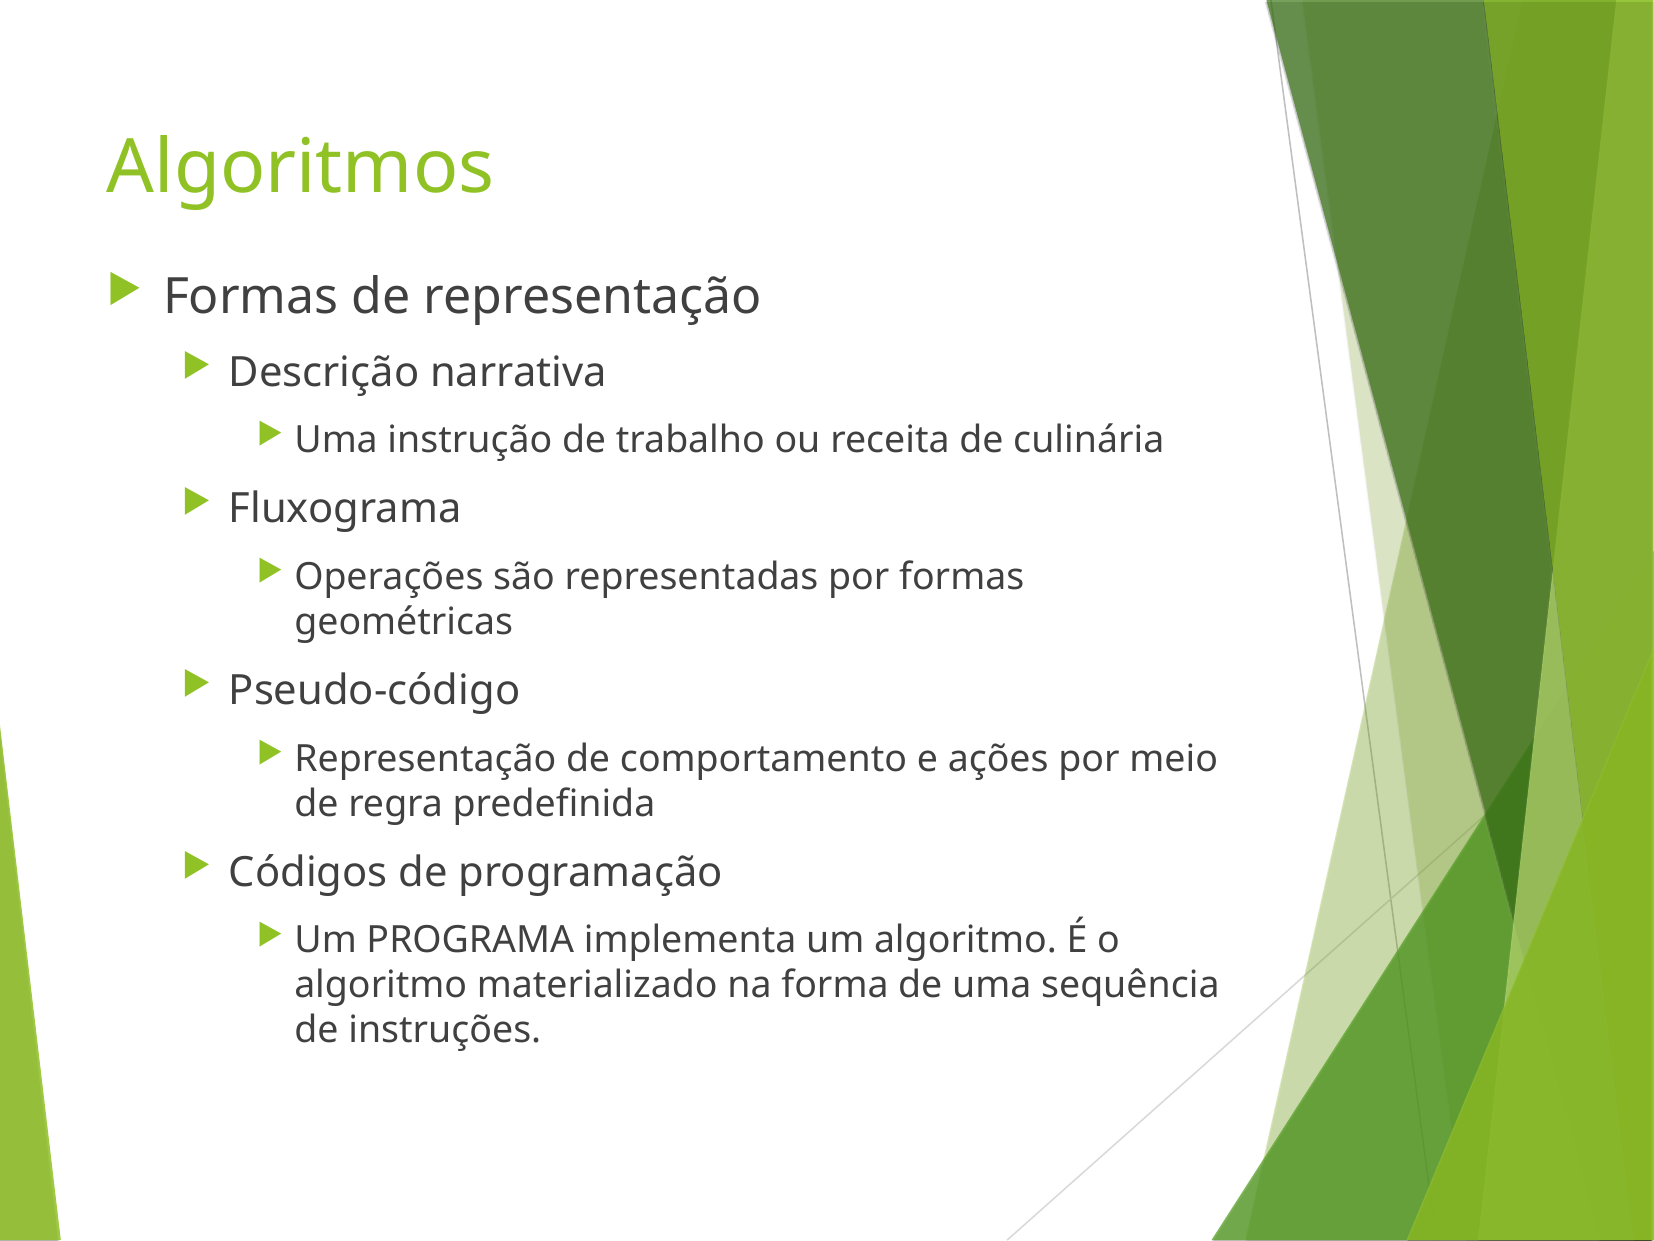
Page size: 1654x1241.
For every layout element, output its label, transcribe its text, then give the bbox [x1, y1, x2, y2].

title Algoritmos [91, 110, 1258, 256]
list Formas de representação Descrição narrativa Uma instrução de trabalho ou receita de culinária Fluxograma Operações são representadas por formas geométricas Pseudo-código Representação de comportamento e ações por meio de regra predefinida Códigos de programação Um PROGRAMA implementa um algoritmo. É o algoritmo materializado na forma de uma sequência de instruções. [91, 256, 1258, 1093]
